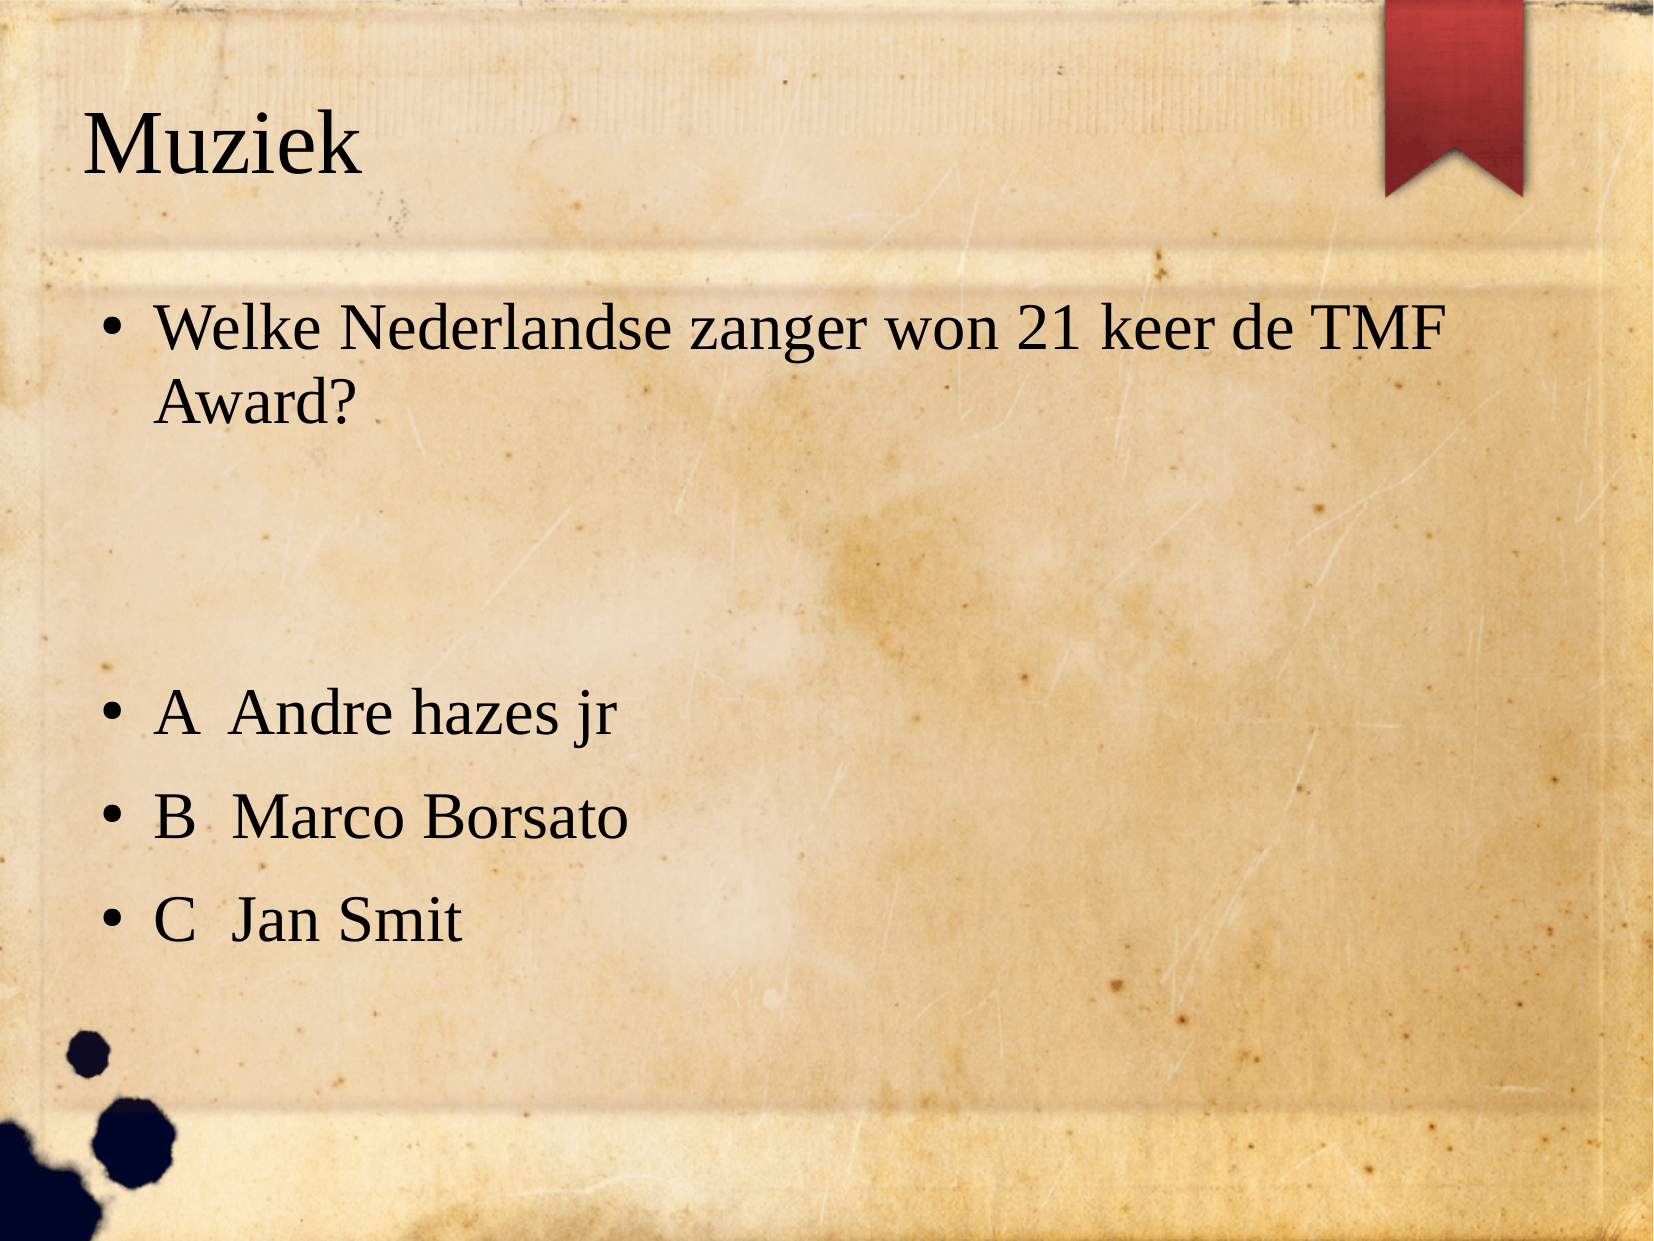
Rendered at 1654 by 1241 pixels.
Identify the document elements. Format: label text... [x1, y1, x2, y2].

list Welke Nederlandse zanger won 21 keer de TMF Award? A Andre hazes jr B Marco Borsato C Jan Smit [82, 290, 1538, 1010]
title Muziek [82, 49, 1347, 237]
picture [0, 0, 1654, 1241]
